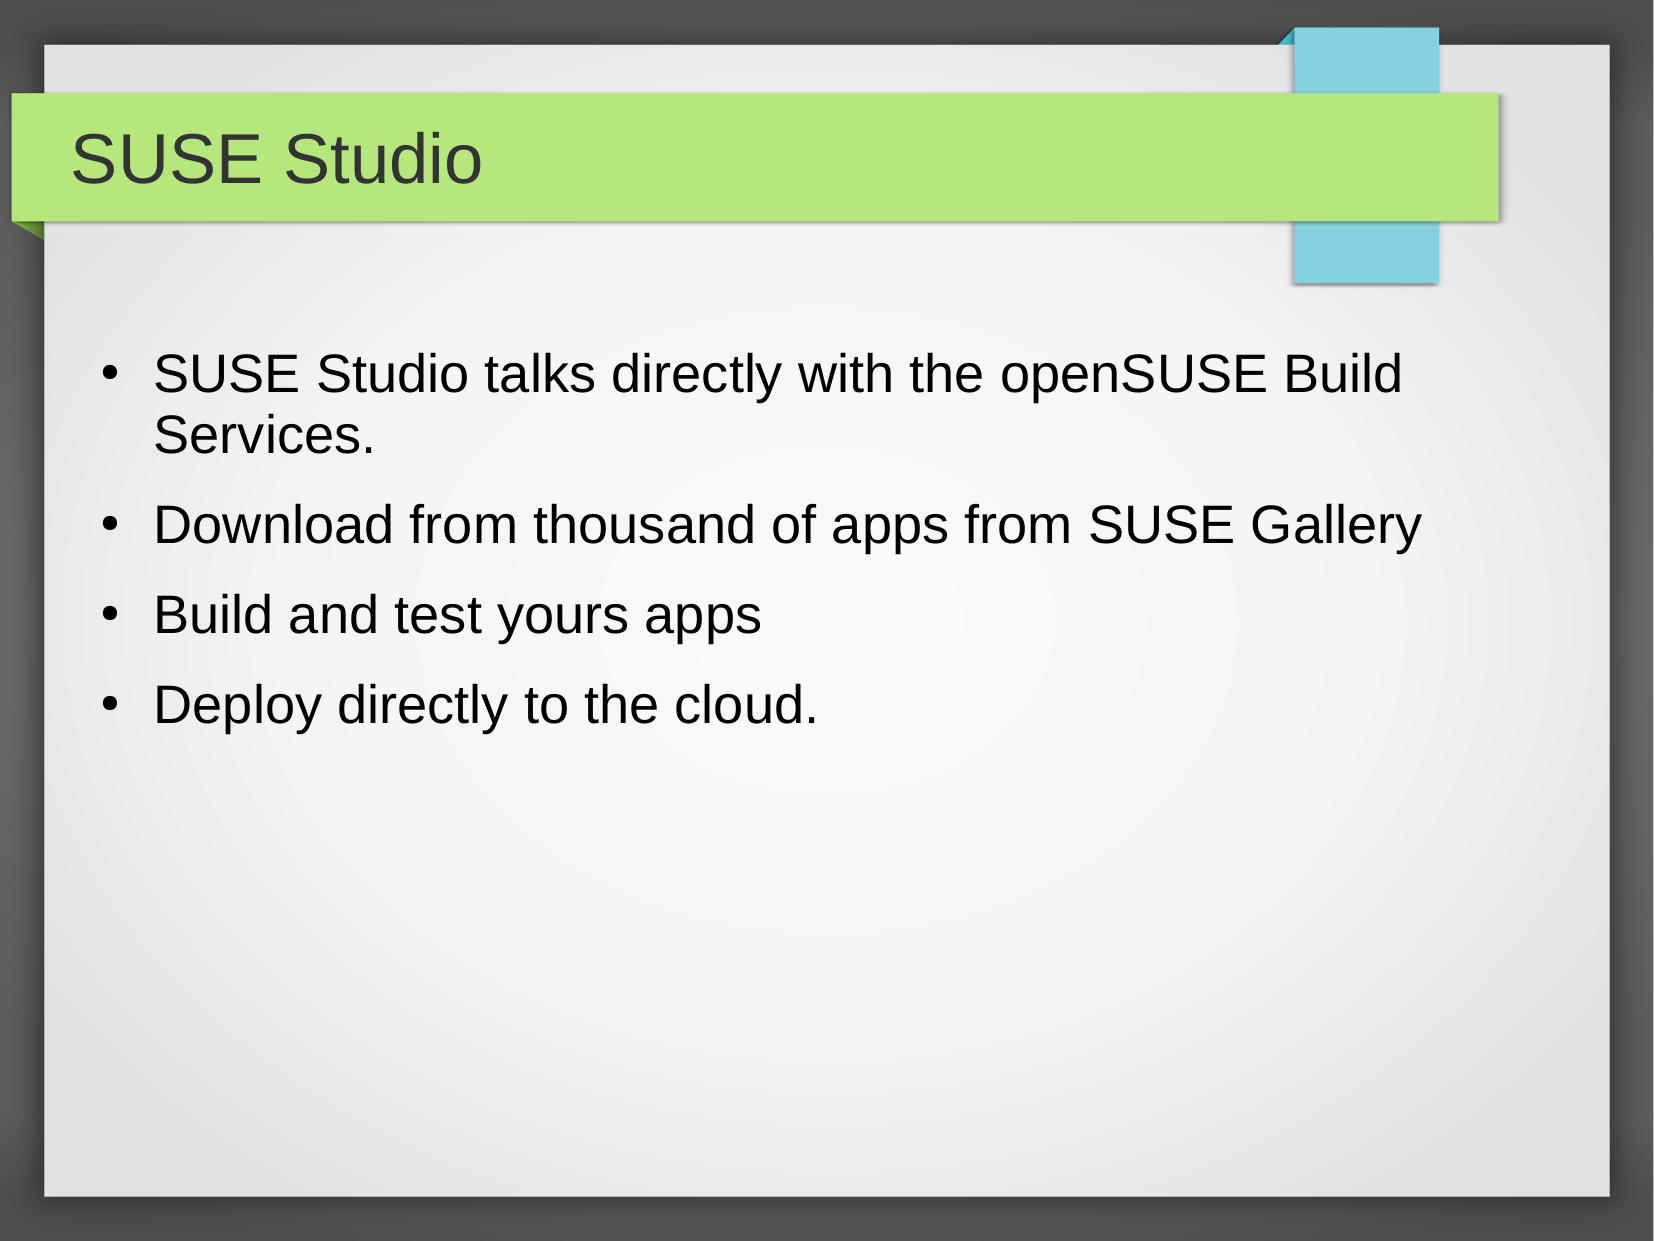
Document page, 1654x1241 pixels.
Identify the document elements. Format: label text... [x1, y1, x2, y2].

title SUSE Studio [70, 106, 1229, 213]
list SUSE Studio talks directly with the openSUSE Build Services. Download from thousand of apps from SUSE Gallery Build and test yours apps Deploy directly to the cloud. [82, 343, 1538, 1063]
picture [0, 0, 1654, 1241]
